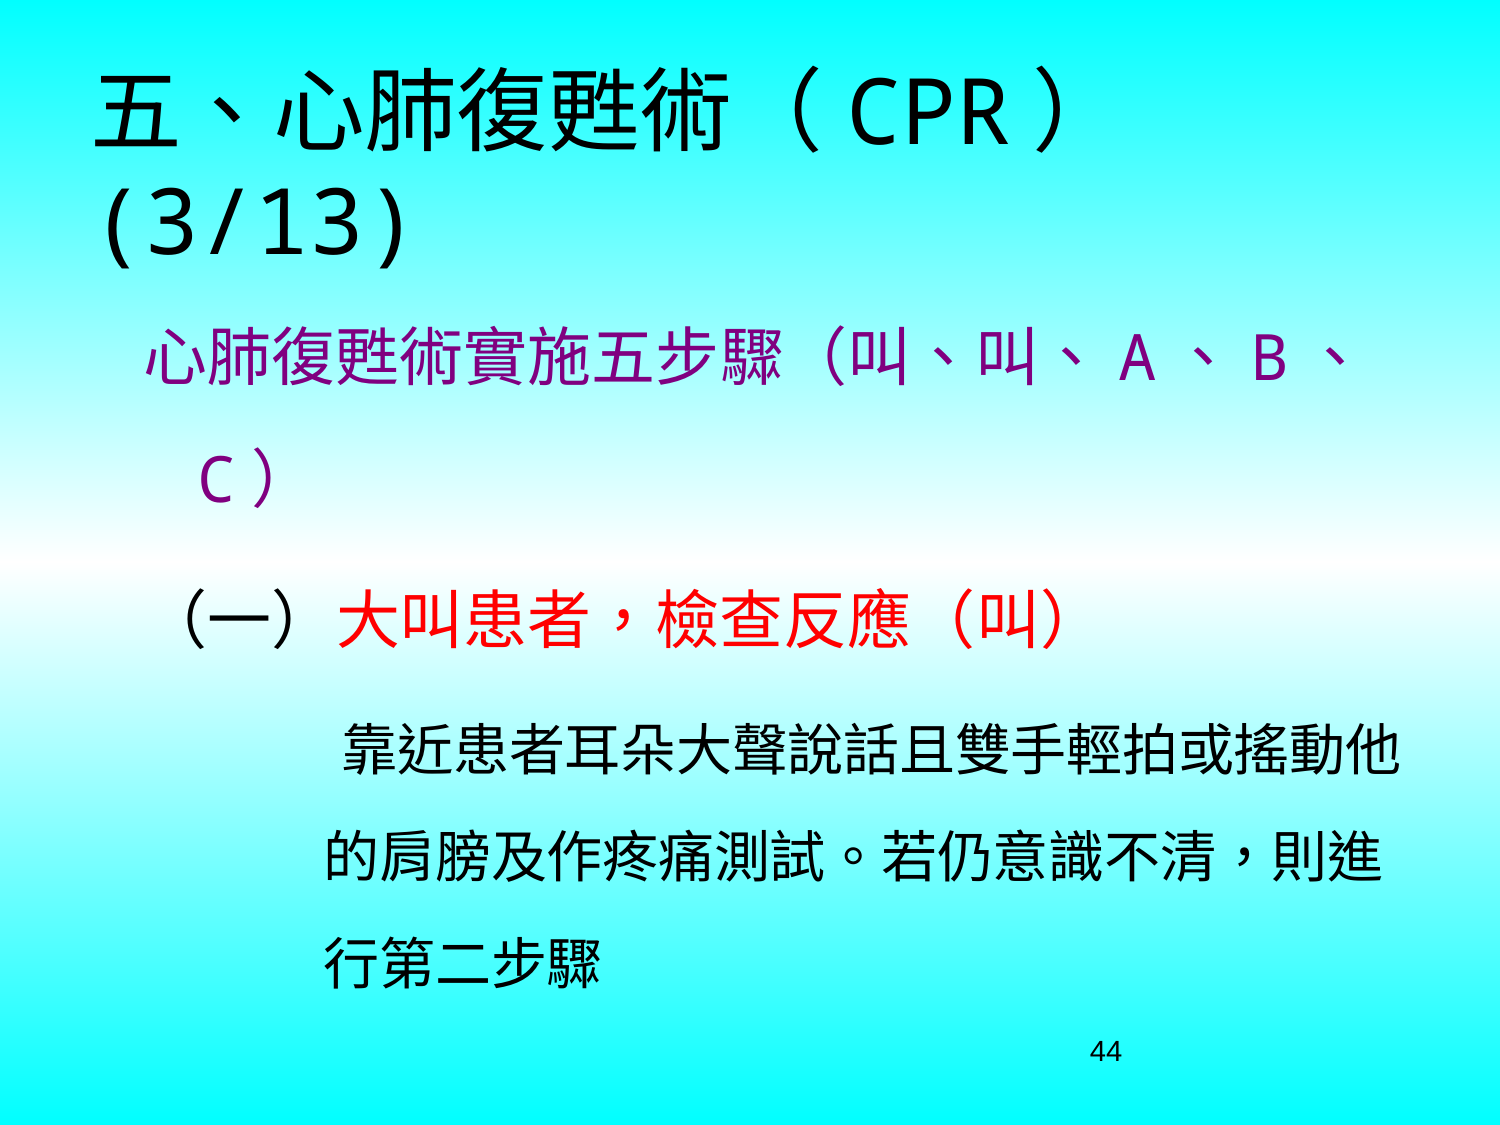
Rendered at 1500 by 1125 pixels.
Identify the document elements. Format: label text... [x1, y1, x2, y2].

text_box [1074, 1024, 1426, 1103]
list 心肺復甦術實施五步驟（叫、叫、A、B、C） （一）大叫患者，檢查反應（叫） 靠近患者耳朵大聲說話且雙手輕拍或搖動他的肩膀及作疼痛測試。若仍意識不清，則進行第二步驟 [0, 262, 1500, 988]
title 五、心肺復甦術（CPR）(3/13) [75, 45, 1426, 233]
